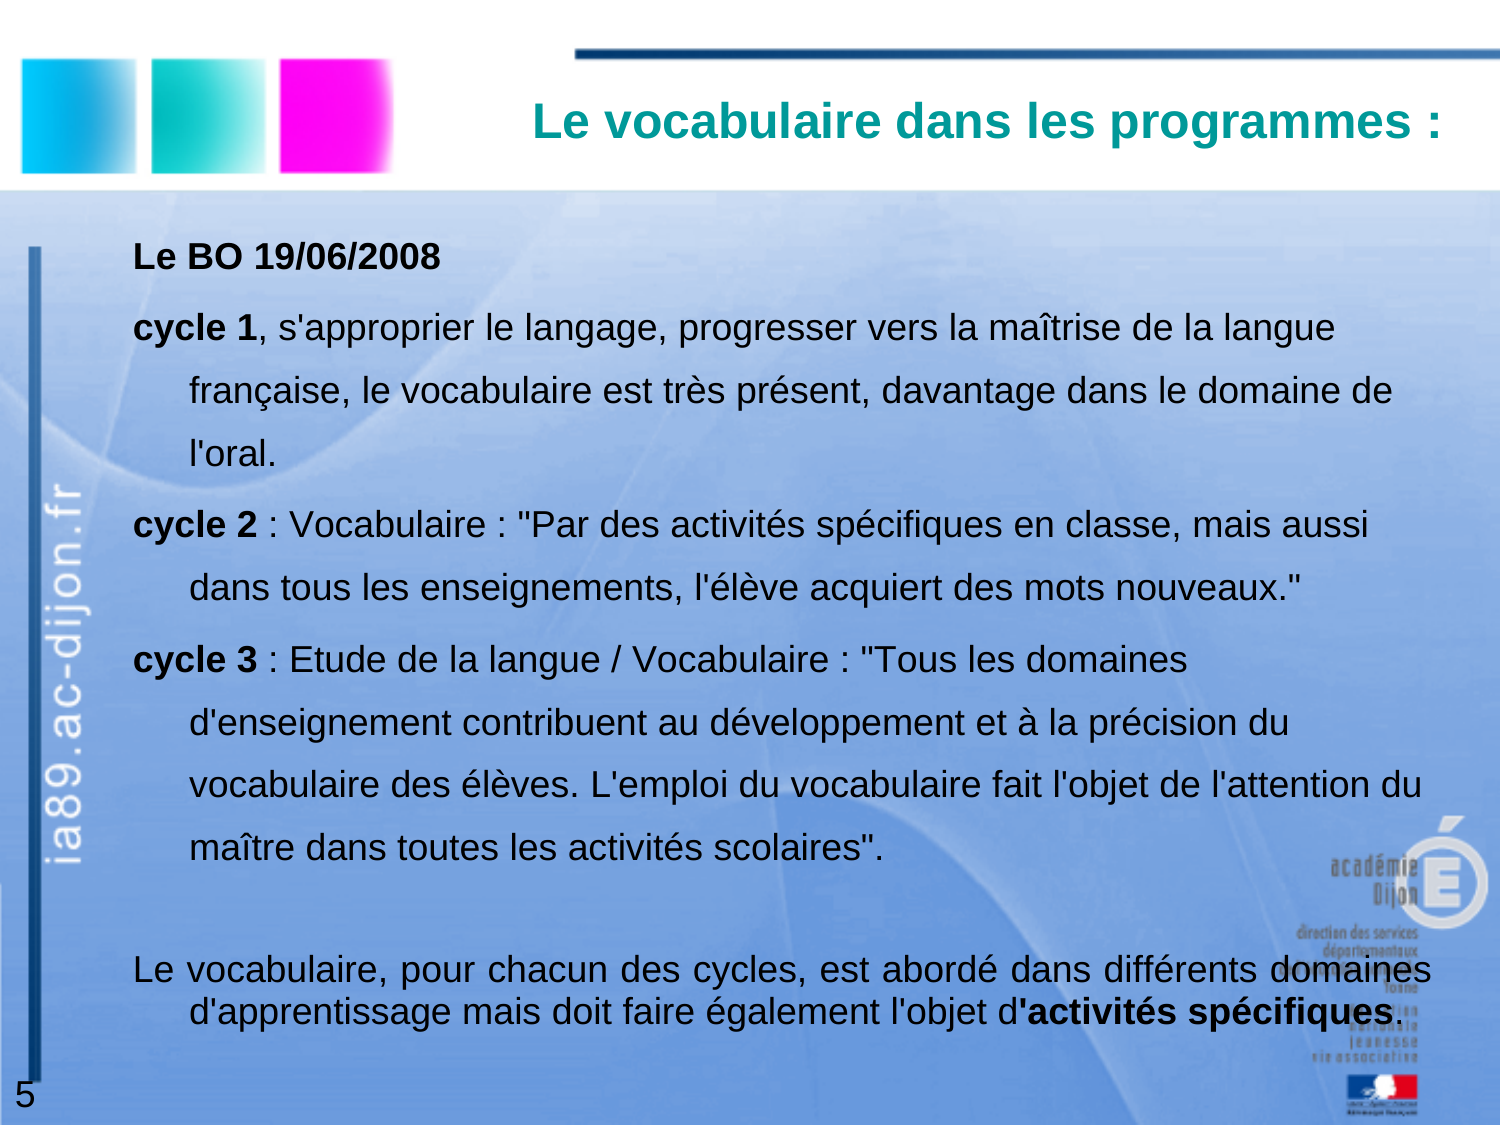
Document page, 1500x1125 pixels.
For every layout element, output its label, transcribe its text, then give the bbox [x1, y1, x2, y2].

list Le BO 19/06/2008 cycle 1, s'approprier le langage, progresser vers la maîtrise de la langue française, le vocabulaire est très présent, davantage dans le domaine de l'oral. cycle 2 : Vocabulaire : "Par des activités spécifiques en classe, mais aussi dans tous les enseignements, l'élève acquiert des mots nouveaux." cycle 3 : Etude de la langue / Vocabulaire : "Tous les domaines d'enseignement contribuent au développement et à la précision du vocabulaire des élèves. L'emploi du vocabulaire fait l'objet de l'attention du maître dans toutes les activités scolaires". Le vocabulaire, pour chacun des cycles, est abordé dans différents domaines d'apprentissage mais doit faire également l'objet d'activités spécifiques. [118, 206, 1447, 1034]
text_box <numéro> [0, 1062, 657, 1125]
picture [0, 0, 1500, 1125]
title Le vocabulaire dans les programmes : [425, 42, 1459, 200]
